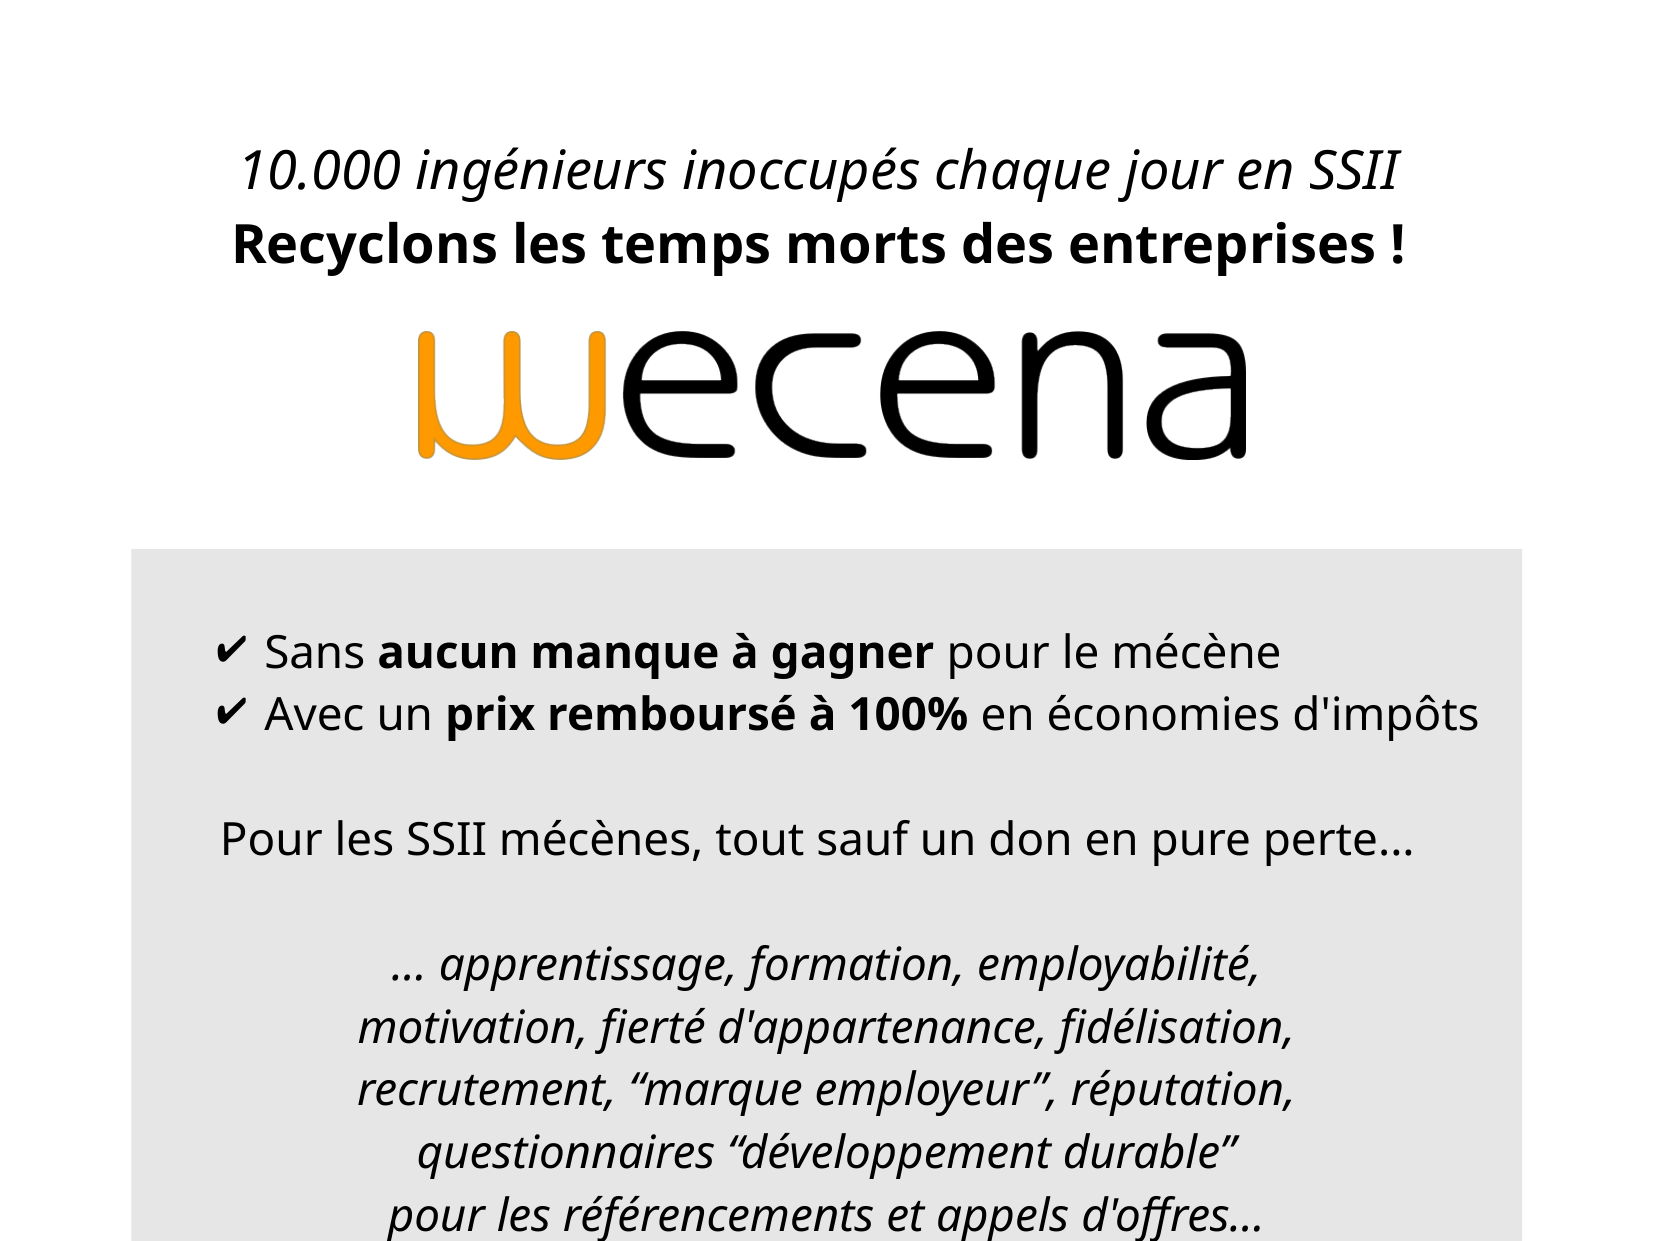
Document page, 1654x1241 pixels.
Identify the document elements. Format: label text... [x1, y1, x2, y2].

text_box 10.000 ingénieurs inoccupés chaque jour en SSII Recyclons les temps morts des entreprises ! [216, 124, 1447, 269]
picture [418, 331, 1246, 460]
text_box Sans aucun manque à gagner pour le mécène Avec un prix remboursé à 100% en économies d'impôts Pour les SSII mécènes, tout sauf un don en pure perte... ... apprentissage, formation, employabilité, motivation, fierté d'appartenance, fidélisation, recrutement, “marque employeur”, réputation, questionnaires “développement durable” pour les référencements et appels d'offres... [131, 549, 1523, 1221]
